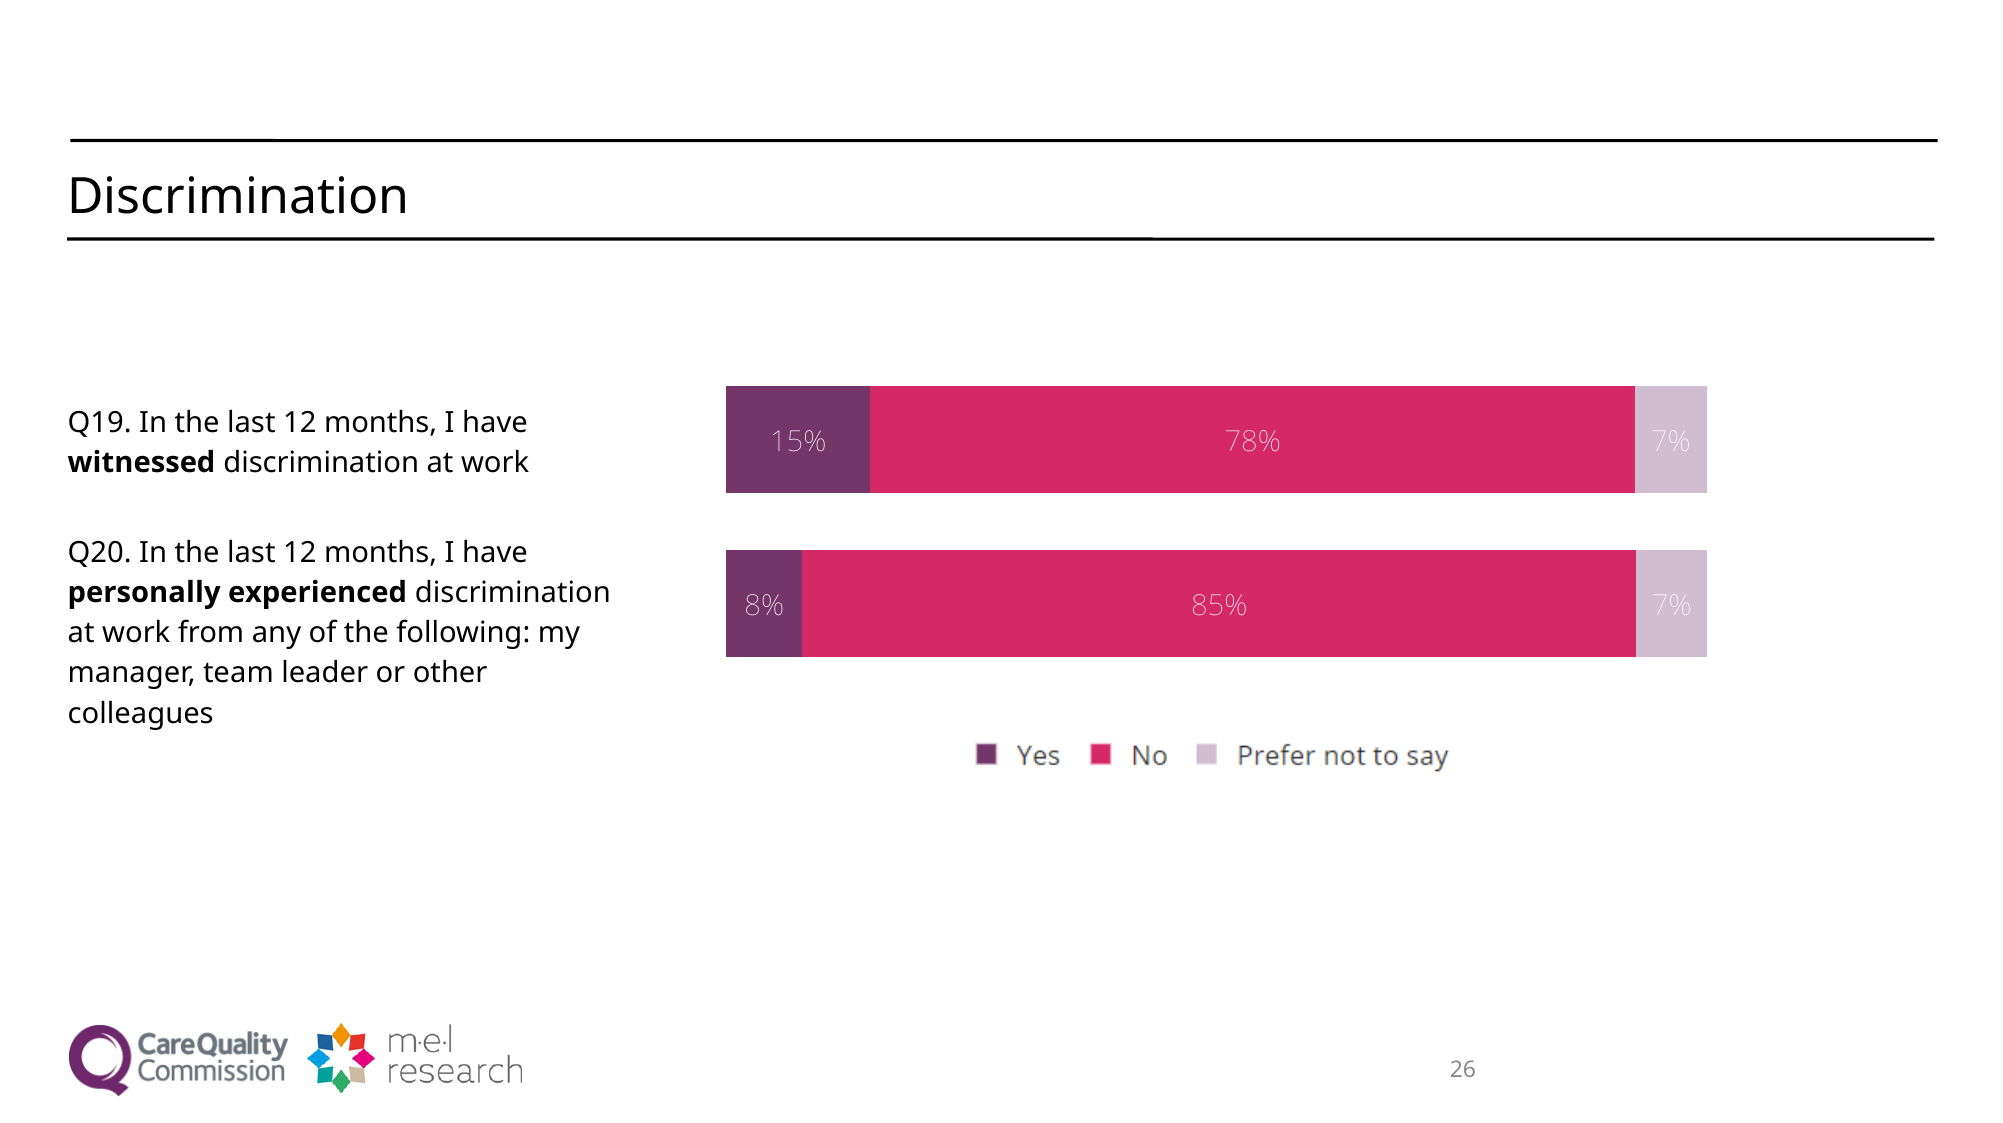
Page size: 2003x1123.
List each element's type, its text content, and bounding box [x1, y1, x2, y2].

picture [971, 738, 1457, 778]
picture [67, 1023, 291, 1099]
text_box Q19. In the last 12 months, I have witnessed discrimination at work [68, 396, 658, 479]
title Discrimination [67, 143, 1935, 232]
text_box Q20. In the last 12 months, I have personally experienced discrimination at work from any of the following: my manager, team leader or other colleagues [68, 526, 638, 729]
text_box 26 [1434, 1039, 1902, 1100]
picture [307, 1023, 522, 1093]
picture [715, 343, 1711, 715]
